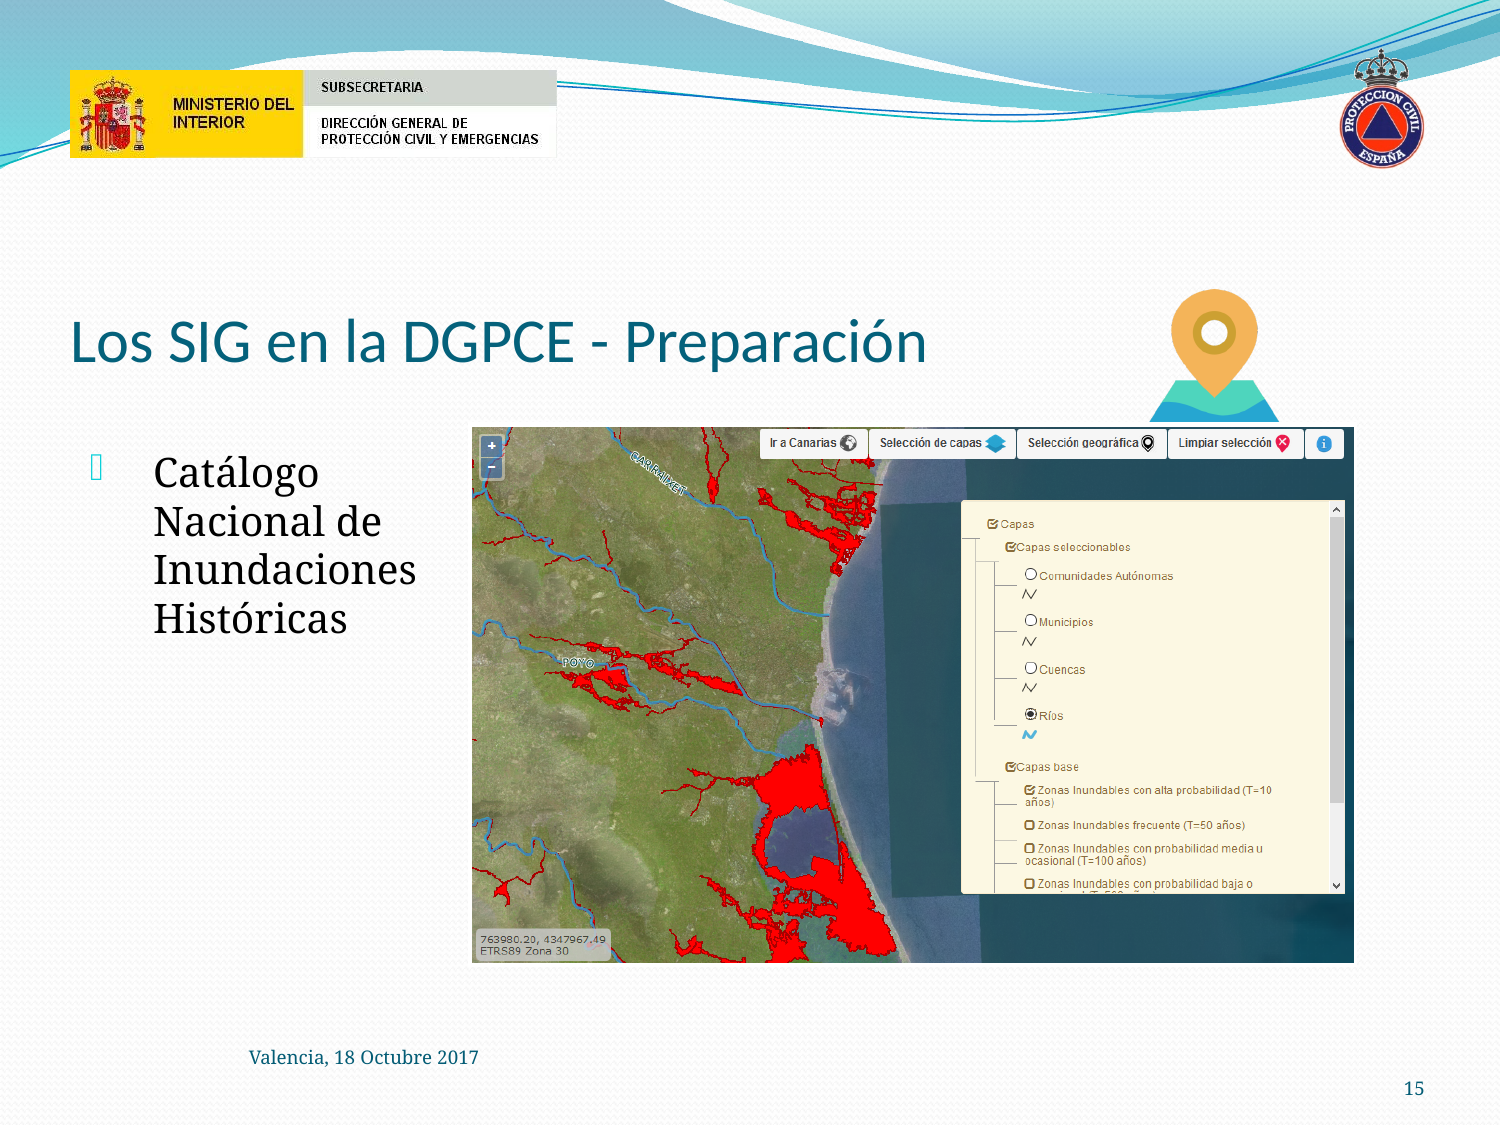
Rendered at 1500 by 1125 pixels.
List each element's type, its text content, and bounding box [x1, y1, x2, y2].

slide_number Valencia, 18 Octubre 2017 [249, 1023, 507, 1068]
list Catálogo Nacional de Inundaciones Históricas [75, 439, 468, 919]
picture [0, 0, 1500, 1125]
slide_number <number> [1299, 1042, 1425, 1103]
picture [24, 147, 50, 156]
title Los SIG en la DGPCE - Preparación [70, 187, 1421, 375]
